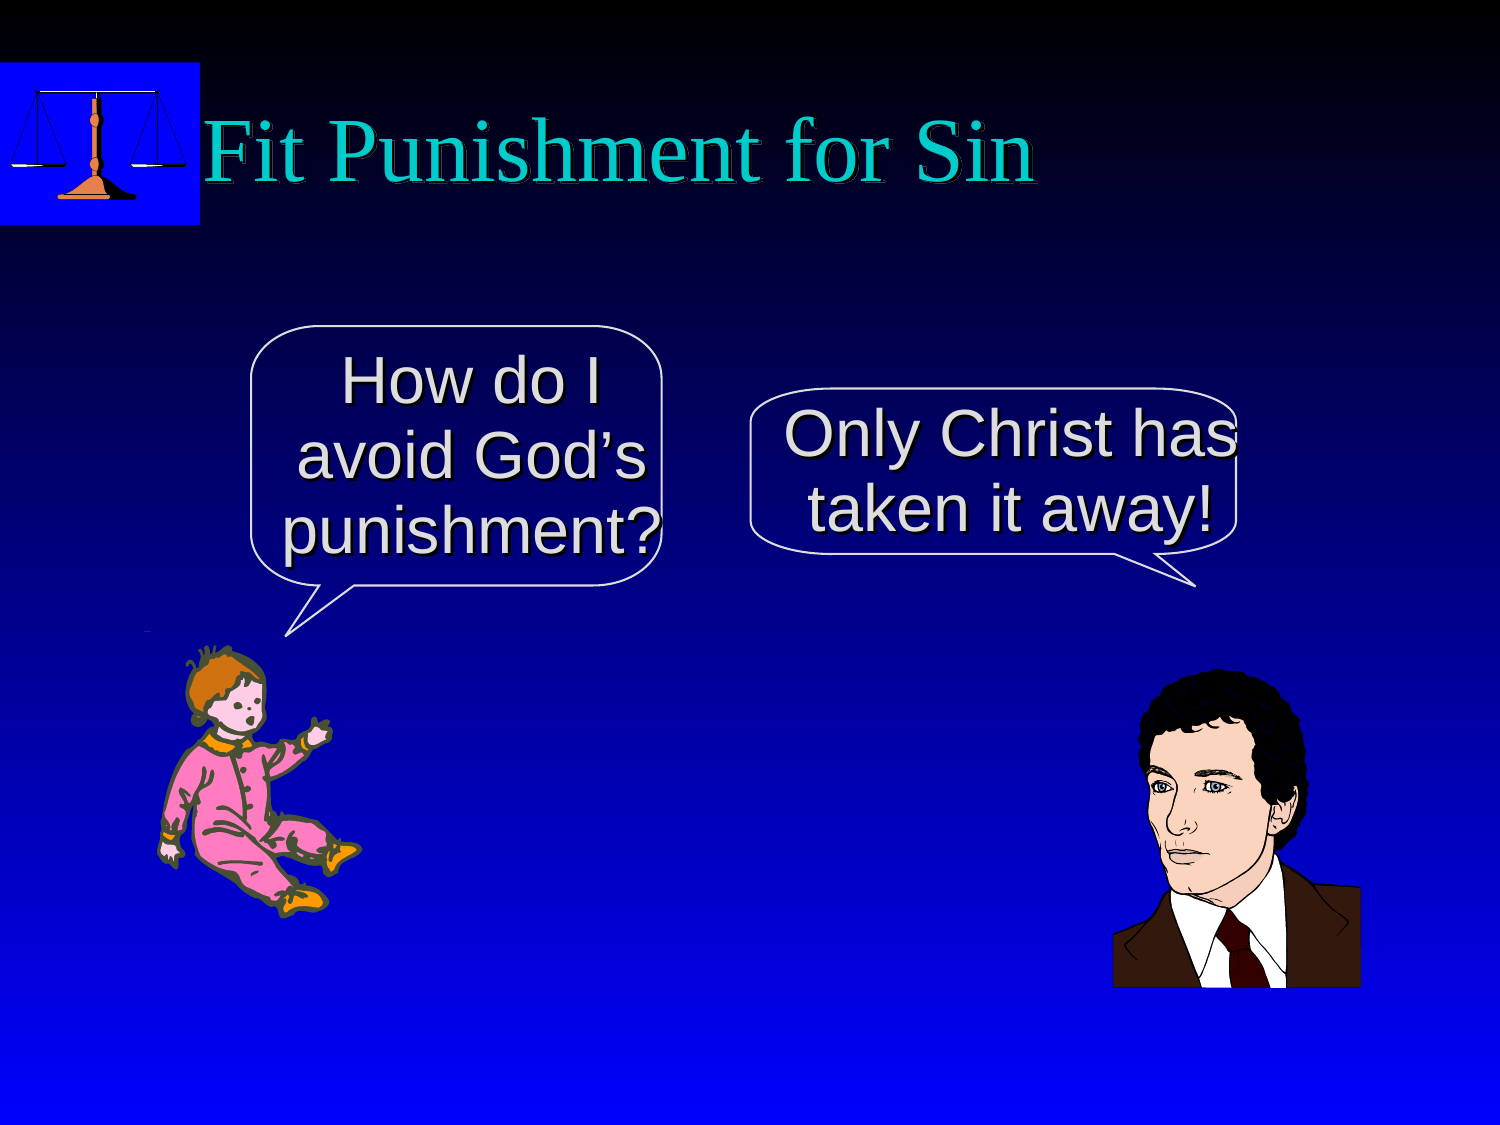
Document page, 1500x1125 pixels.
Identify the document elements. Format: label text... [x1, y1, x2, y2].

text_box How do I avoid God’s punishment? [251, 326, 662, 637]
picture [1112, 668, 1361, 988]
chart [144, 631, 363, 919]
text_box Only Christ has taken it away! [750, 388, 1237, 587]
title Fit Punishment for Sin [187, 56, 1463, 244]
